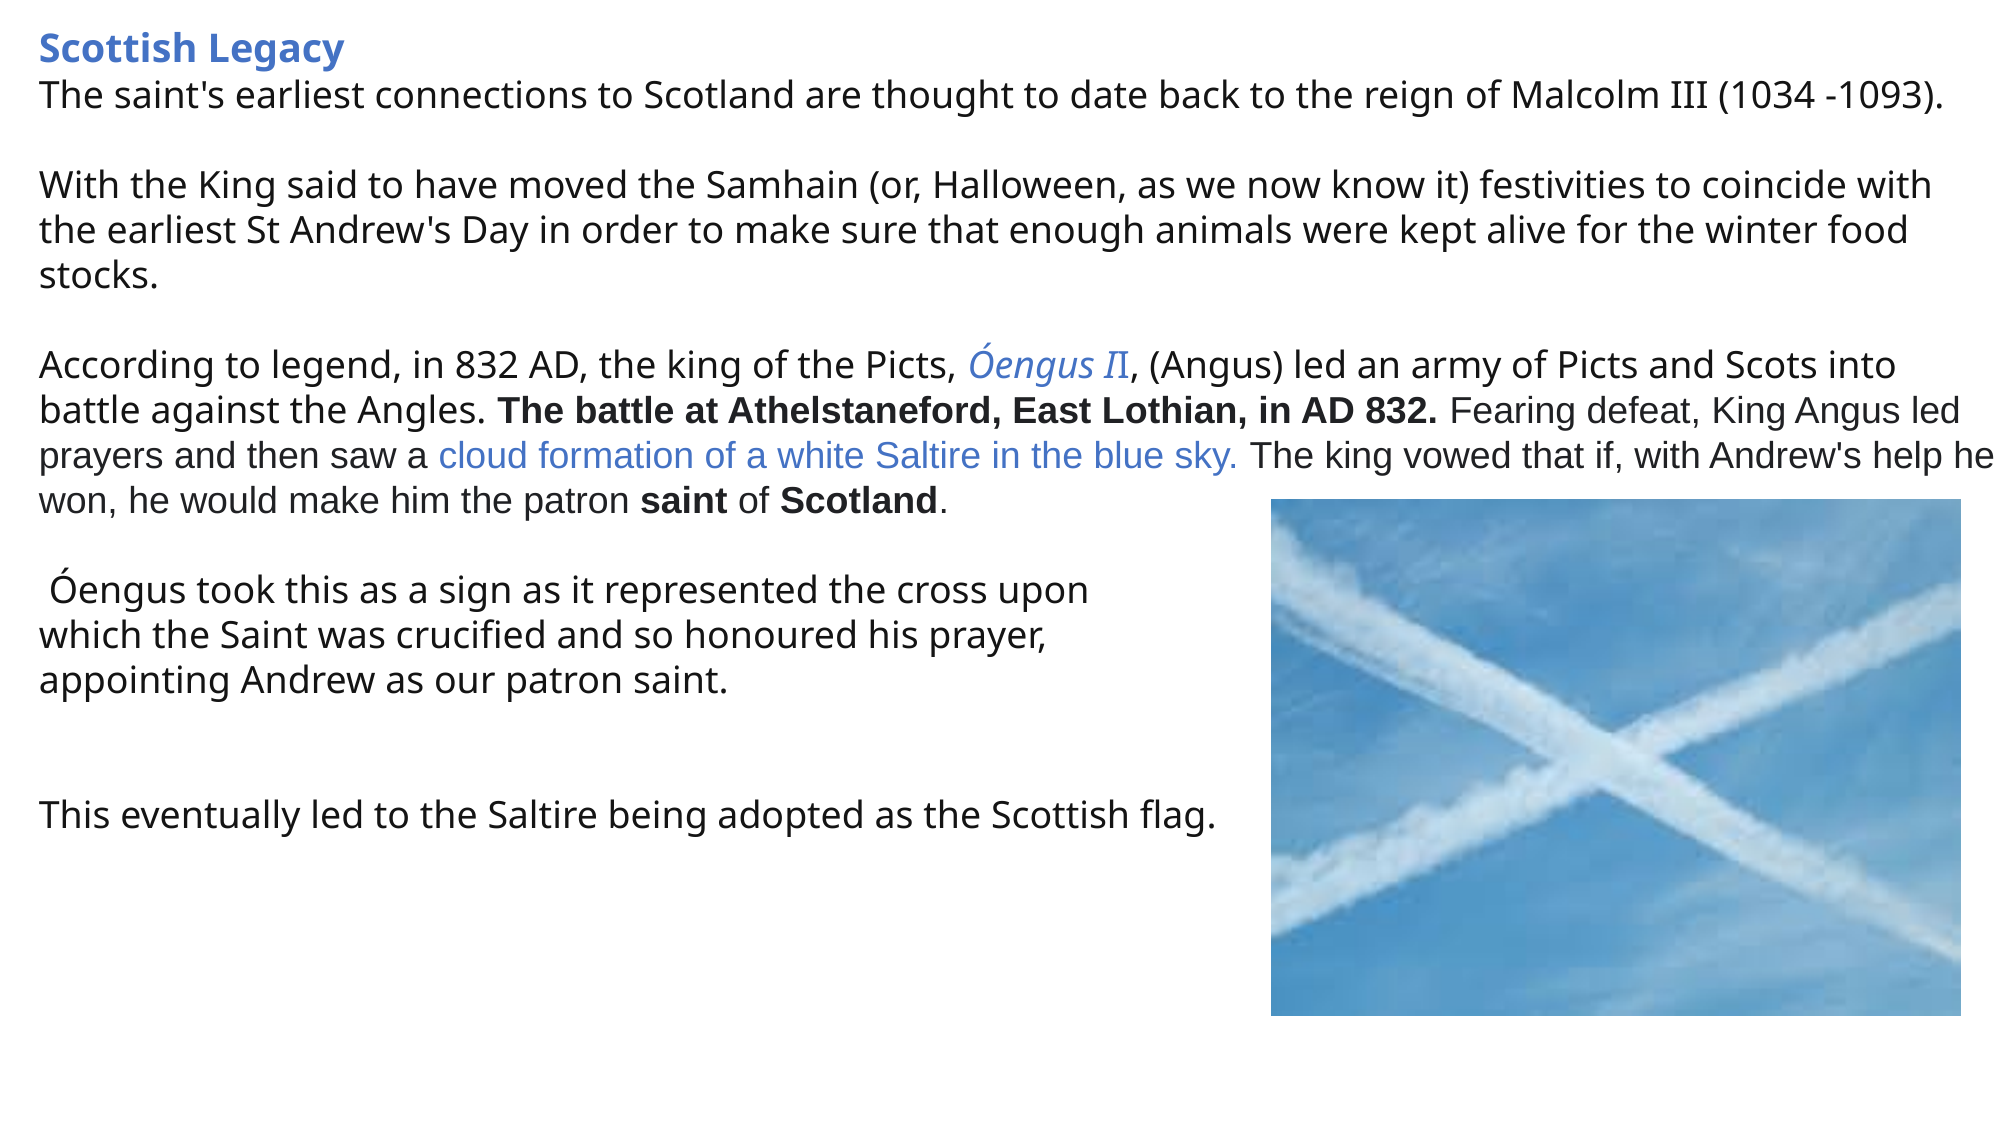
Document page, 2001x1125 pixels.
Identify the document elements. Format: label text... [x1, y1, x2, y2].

picture [1271, 499, 1961, 1016]
text_box Scottish Legacy The saint's earliest connections to Scotland are thought to date back to the reign of Malcolm III (1034 -1093). With the King said to have moved the Samhain (or, Halloween, as we now know it) festivities to coincide with the earliest St Andrew's Day in order to make sure that enough animals were kept alive for the winter food stocks. According to legend, in 832 AD, the king of the Picts, Óengus II, (Angus) led an army of Picts and Scots into battle against the Angles. The battle at Athelstaneford, East Lothian, in AD 832. Fearing defeat, King Angus led prayers and then saw a cloud formation of a white Saltire in the blue sky. The king vowed that if, with Andrew's help he won, he would make him the patron saint of Scotland. Óengus took this as a sign as it represented the cross upon which the Saint was crucified and so honoured his prayer, appointing Andrew as our patron saint. This eventually led to the Saltire being adopted as the Scottish flag. [39, 0, 2000, 857]
